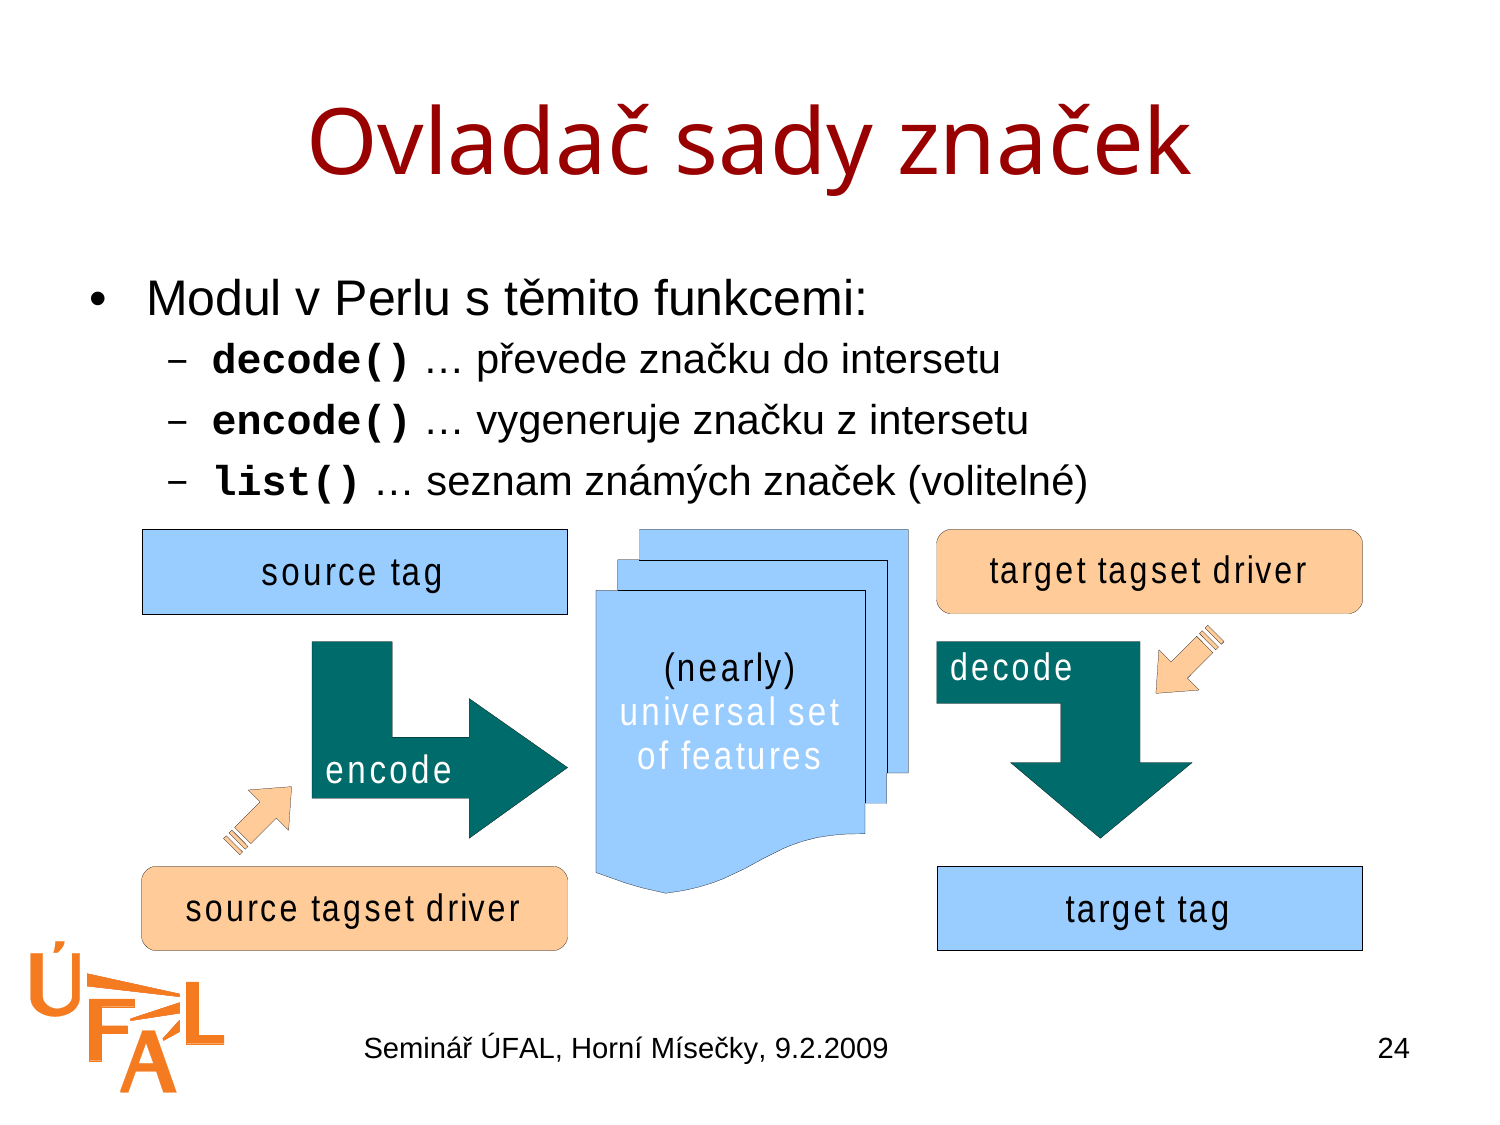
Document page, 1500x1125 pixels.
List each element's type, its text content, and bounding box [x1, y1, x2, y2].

title Ovladač sady značek [75, 45, 1426, 233]
list Modul v Perlu s těmito funkcemi: decode() … převede značku do intersetu encode() … vygeneruje značku z intersetu list() … seznam známých značek (volitelné) [75, 262, 1426, 622]
picture [141, 529, 1365, 953]
